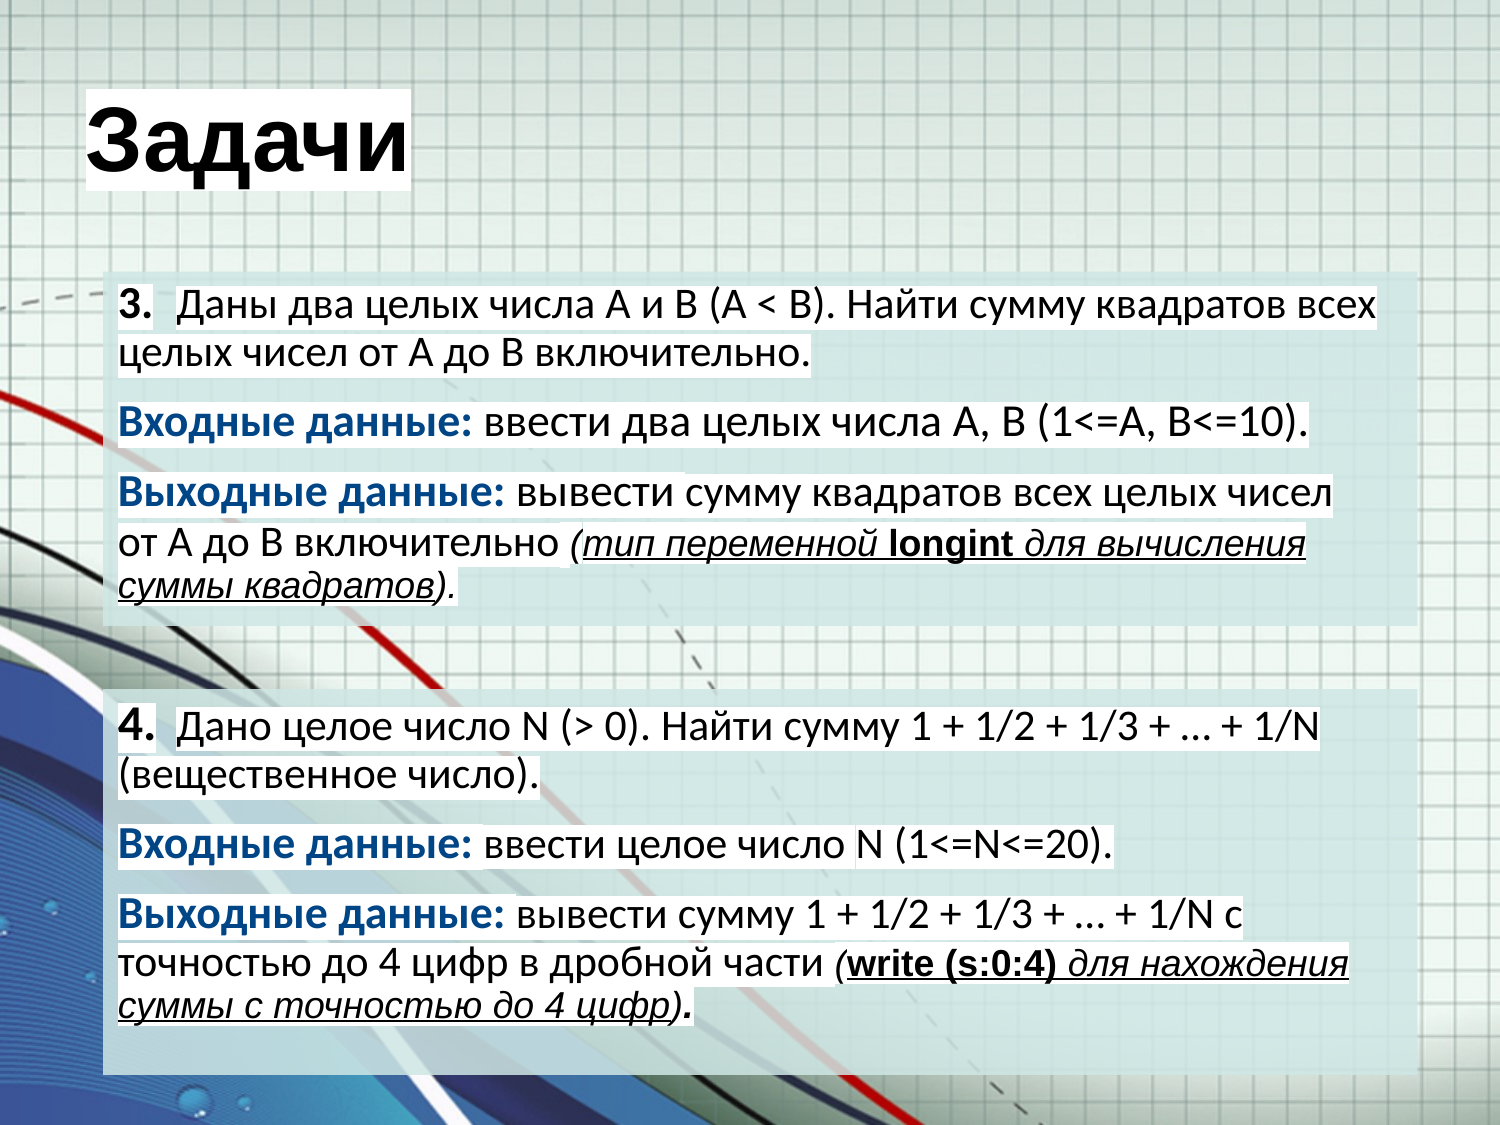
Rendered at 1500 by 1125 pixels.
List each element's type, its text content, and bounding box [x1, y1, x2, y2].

list 4. Дано целое число N (> 0). Найти сумму 1 + 1/2 + 1/3 + … + 1/N (вещественное число). Входные данные: ввести целое число N (1<=N<=20). Выходные данные: вывести сумму 1 + 1/2 + 1/3 + … + 1/N с точностью до 4 цифр в дробной части (write (s:0:4) для нахождения суммы с точностью до 4 цифр). [103, 689, 1418, 1075]
list 3. Даны два целых числа A и B (A < B). Найти сумму квадратов всех целых чисел от A до B включительно. Входные данные: ввести два целых числа A, B (1<=A, B<=10). Выходные данные: вывести сумму квадратов всех целых чисел от A до B включительно (тип переменной longint для вычисления суммы квадратов). [103, 271, 1418, 626]
picture [0, 0, 1500, 1125]
title Задачи [70, 59, 1397, 225]
